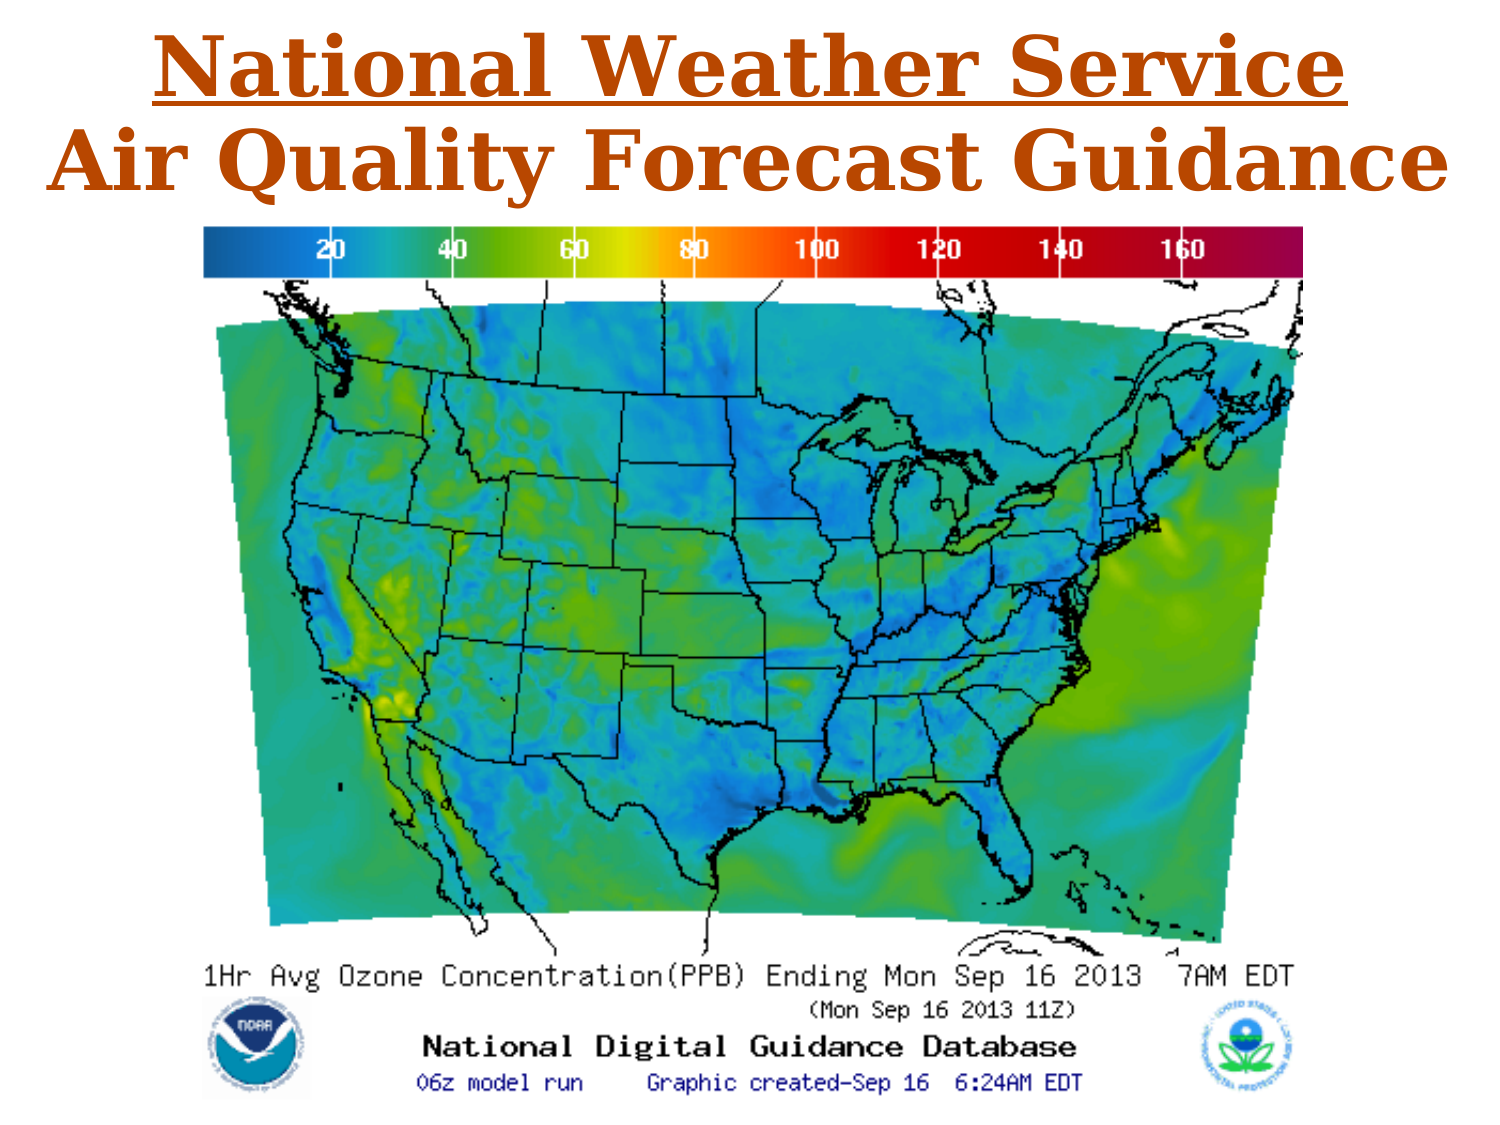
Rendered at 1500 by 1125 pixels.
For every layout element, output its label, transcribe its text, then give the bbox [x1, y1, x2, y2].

picture [202, 225, 1303, 1102]
text_box National Weather Service Air Quality Forecast Guidance [0, 21, 1500, 210]
